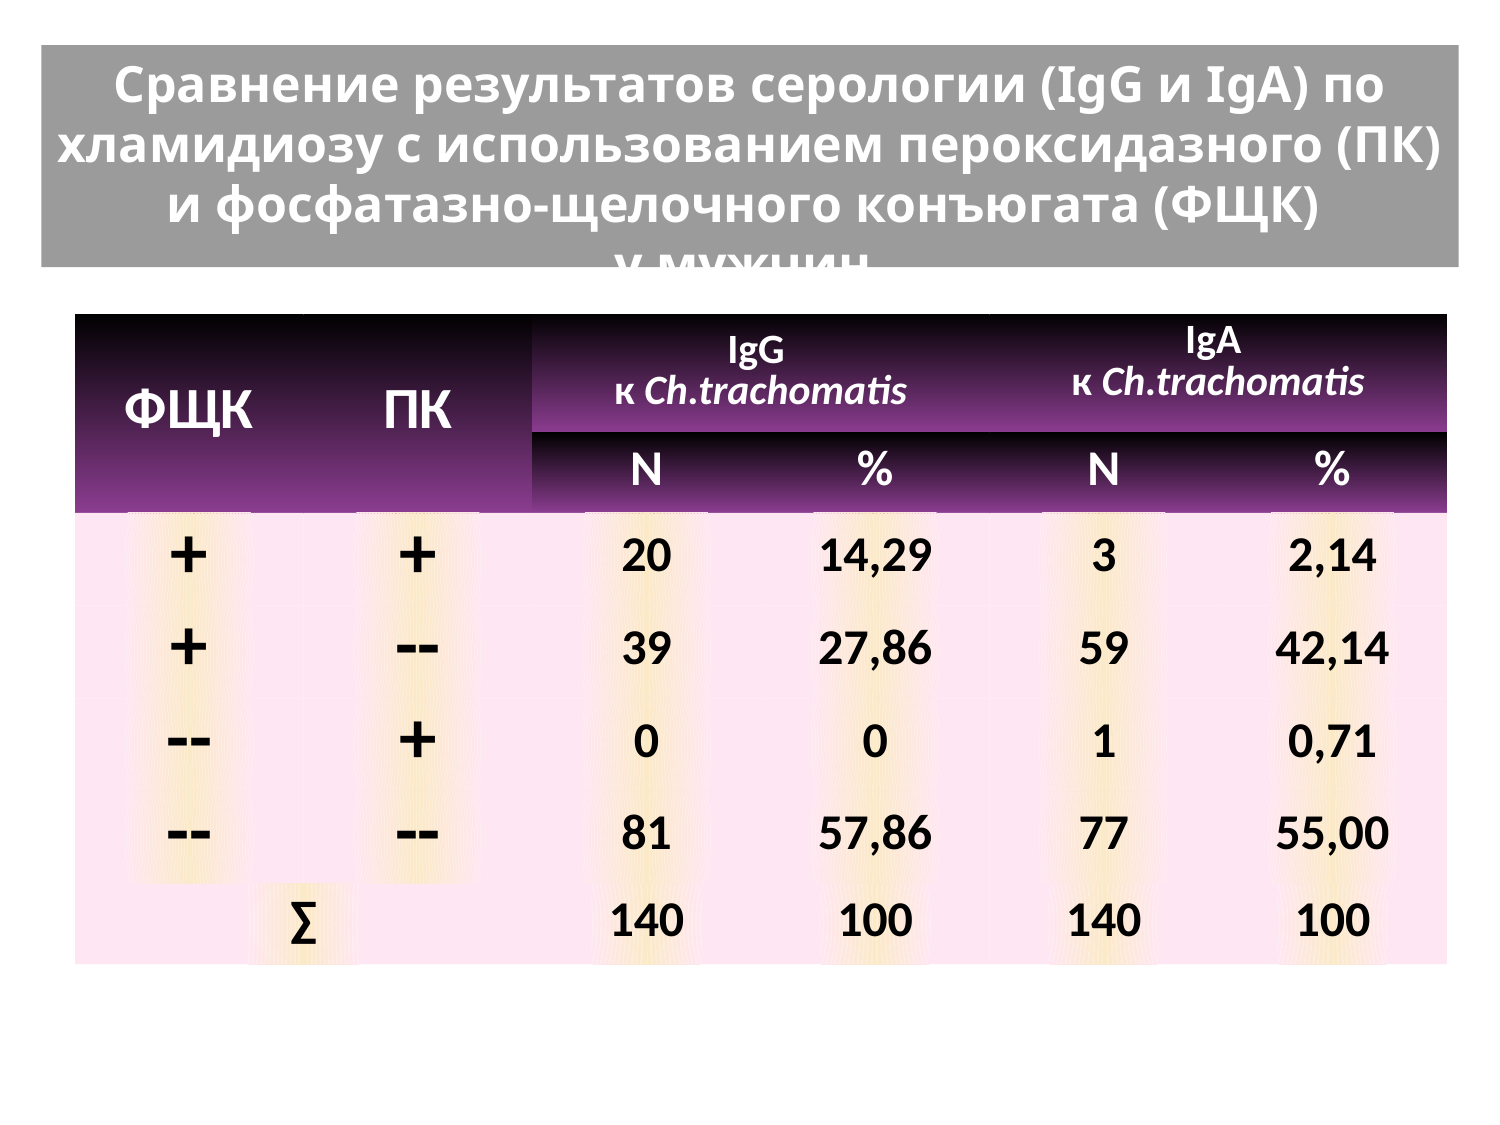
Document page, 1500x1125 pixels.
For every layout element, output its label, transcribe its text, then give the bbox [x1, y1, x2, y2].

table_cell 59 [989, 606, 1218, 698]
table_header IgG к Ch.trachomatis [532, 314, 989, 433]
table_cell + [75, 606, 304, 698]
table_cell 27,86 [761, 606, 989, 698]
table_cell 39 [532, 606, 761, 698]
table_cell 3 [989, 513, 1218, 606]
title Сравнение результатов серологии (IgG и IgA) по хламидиозу с использованием пероксидазного (ПК) и фосфатазно-щелочного конъюгата (ФЩК) у мужчин. [41, 45, 1459, 268]
table_cell 100 [1218, 884, 1447, 964]
table_cell ∑ [75, 884, 532, 964]
table_cell -- [304, 791, 532, 884]
table_header IgA к Ch.trachomatis [989, 314, 1447, 433]
table_cell 140 [989, 884, 1218, 964]
table_cell N [532, 433, 761, 513]
table_cell N [989, 433, 1218, 513]
table_cell 0,71 [1218, 698, 1447, 791]
table_cell 77 [989, 791, 1218, 884]
table_cell 0 [761, 698, 989, 791]
table_cell 2,14 [1218, 513, 1447, 606]
table_header ПК [304, 314, 532, 513]
table_cell -- [304, 606, 532, 698]
table_cell 14,29 [761, 513, 989, 606]
table_cell 42,14 [1218, 606, 1447, 698]
table_cell + [304, 513, 532, 606]
table_cell % [1218, 433, 1447, 513]
table_cell + [75, 513, 304, 606]
table_cell 140 [532, 884, 761, 964]
table_cell 20 [532, 513, 761, 606]
table_cell 0 [532, 698, 761, 791]
table_cell 1 [989, 698, 1218, 791]
table_cell + [304, 698, 532, 791]
table_cell % [761, 433, 989, 513]
table_cell 100 [761, 884, 989, 964]
table_cell 57,86 [761, 791, 989, 884]
table_cell -- [75, 698, 304, 791]
table_header ФЩК [75, 314, 304, 513]
table_cell 81 [532, 791, 761, 884]
table_cell -- [75, 791, 304, 884]
table_cell 55,00 [1218, 791, 1447, 884]
